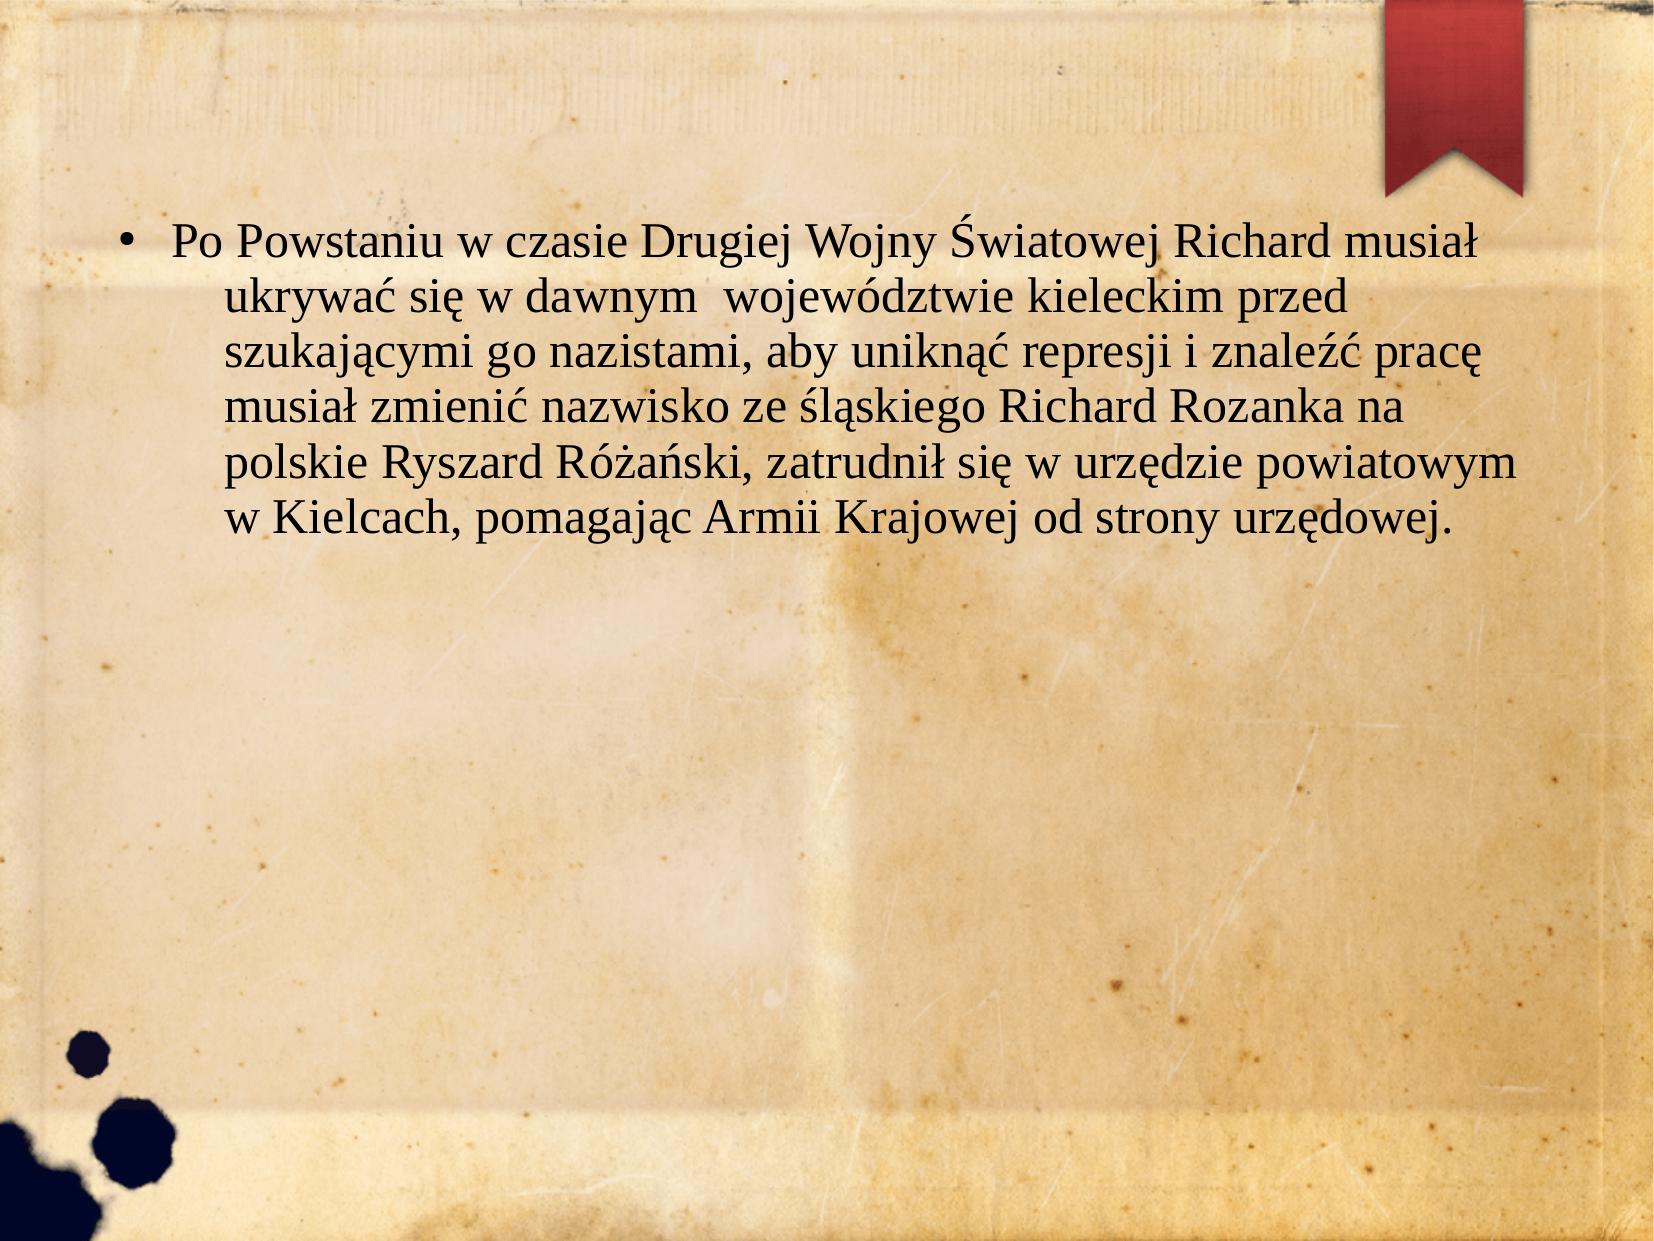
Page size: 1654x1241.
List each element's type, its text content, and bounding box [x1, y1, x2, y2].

list Po Powstaniu w czasie Drugiej Wojny Światowej Richard musiał ukrywać się w dawnym województwie kieleckim przed szukającymi go nazistami, aby uniknąć represji i znaleźć pracę musiał zmienić nazwisko ze śląskiego Richard Rozanka na polskie Ryszard Różański, zatrudnił się w urzędzie powiatowym w Kielcach, pomagając Armii Krajowej od strony urzędowej. [82, 212, 1536, 1010]
